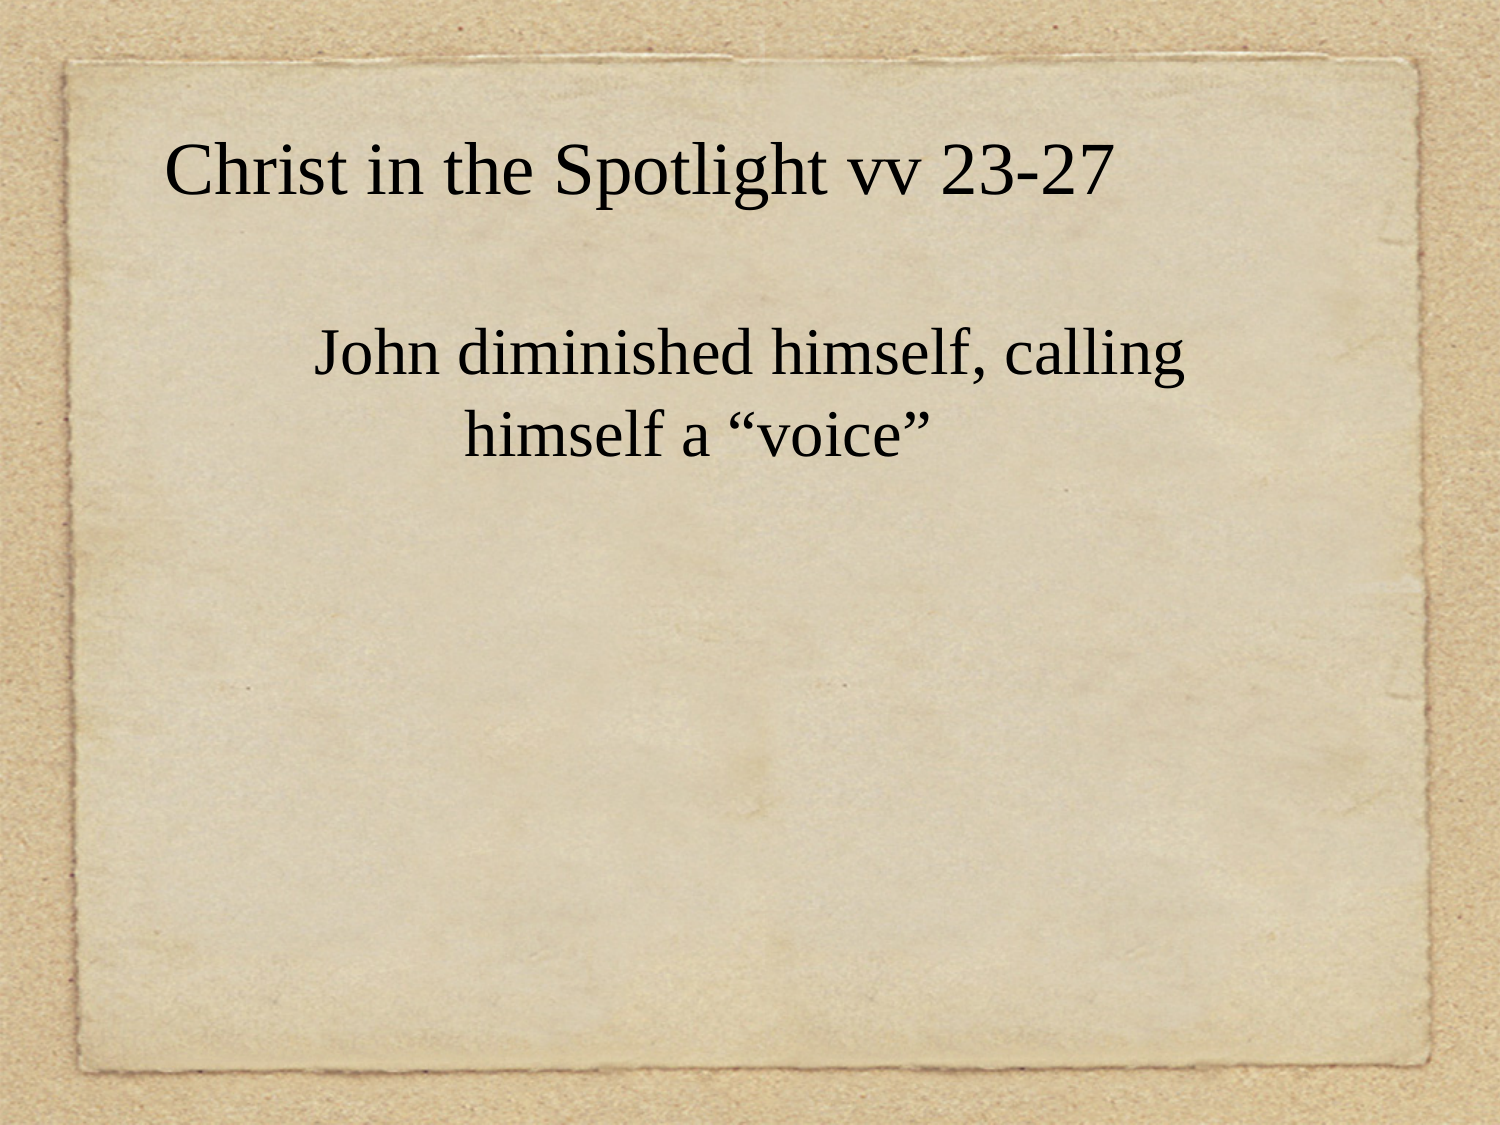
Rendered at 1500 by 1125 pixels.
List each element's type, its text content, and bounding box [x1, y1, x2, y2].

picture [0, 0, 1500, 1125]
text_box Christ in the Spotlight vv 23-27 John diminished himself, calling himself a “voice” [150, 112, 1351, 618]
